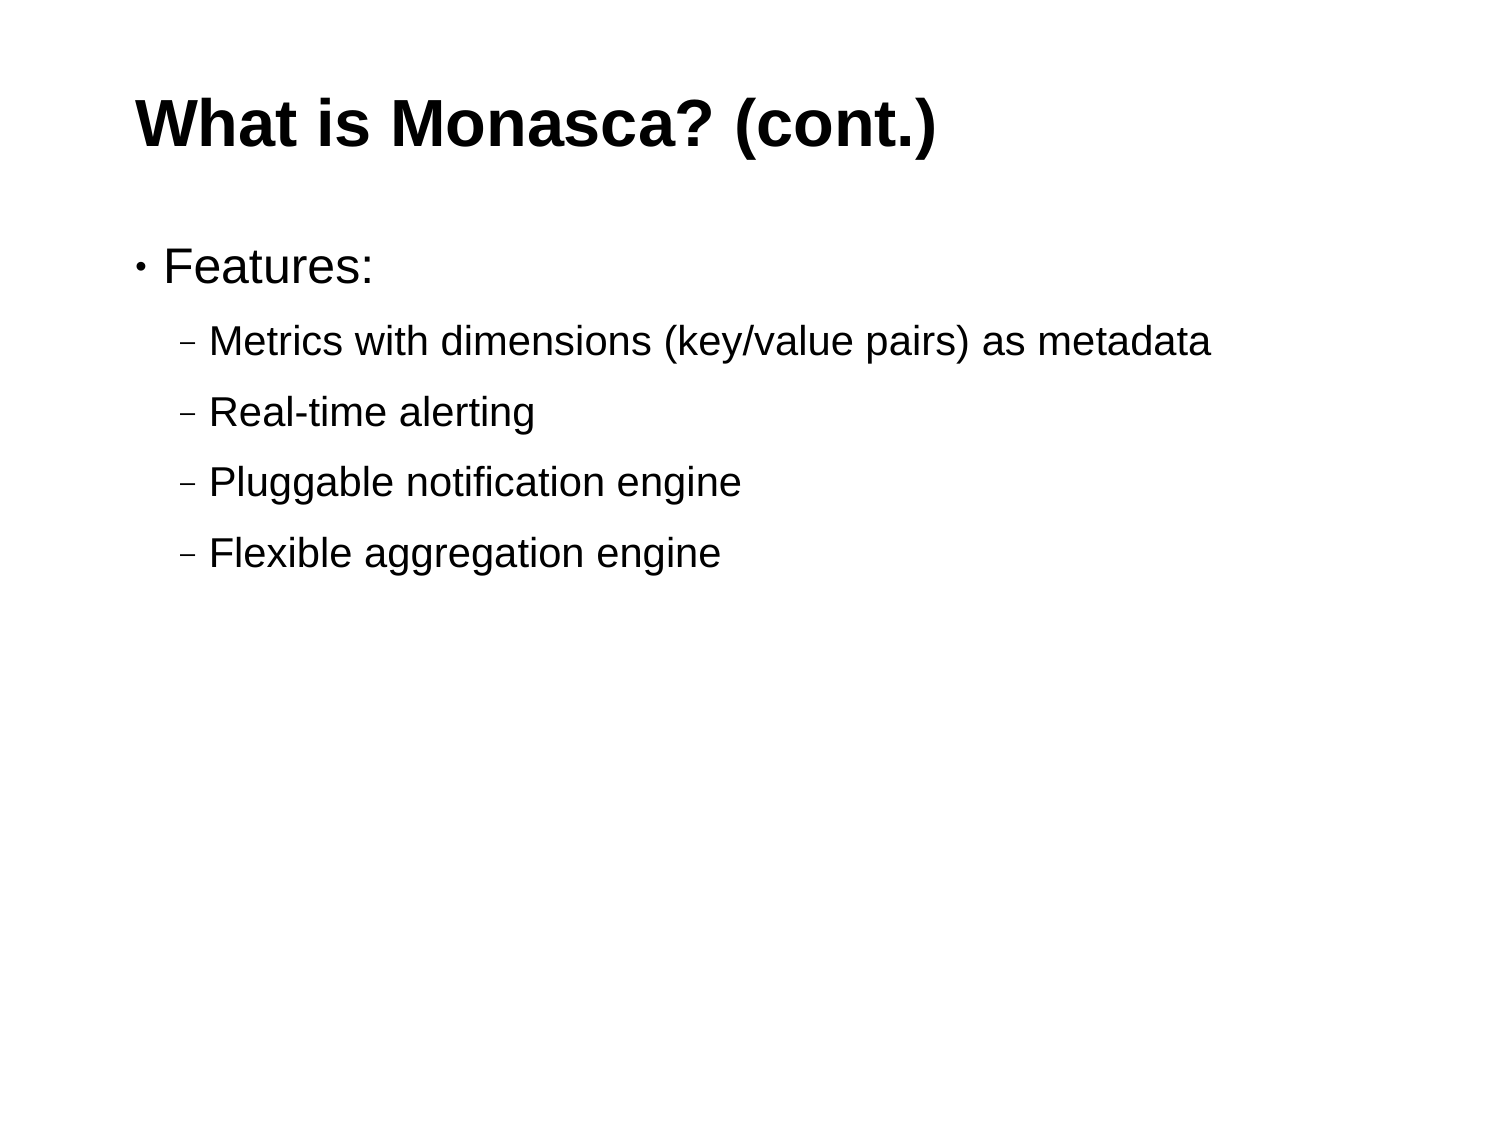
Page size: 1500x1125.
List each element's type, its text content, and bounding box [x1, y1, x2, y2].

title What is Monasca? (cont.) [135, 41, 1372, 204]
list Features: Metrics with dimensions (key/value pairs) as metadata Real-time alerting Pluggable notification engine Flexible aggregation engine [135, 238, 1372, 892]
